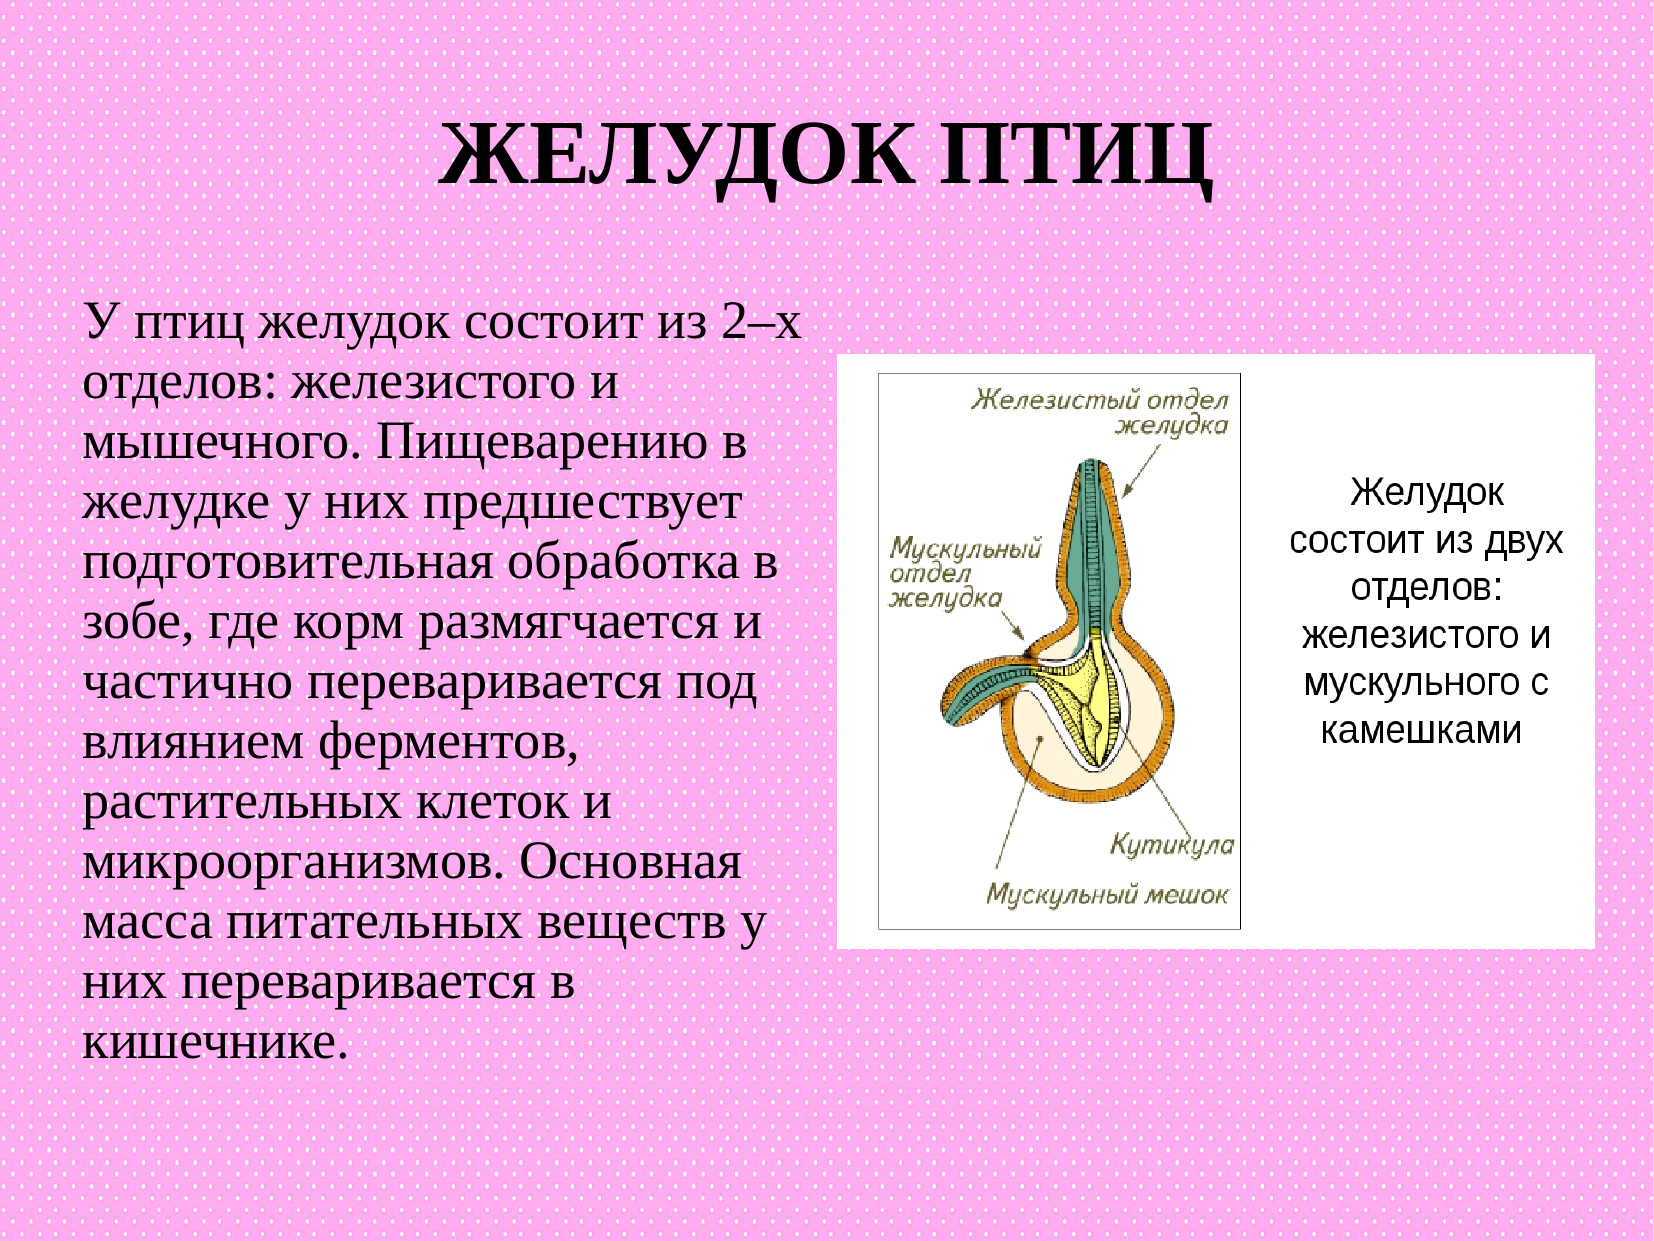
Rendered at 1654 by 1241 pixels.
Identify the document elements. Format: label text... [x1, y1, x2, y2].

picture [0, 0, 1654, 1241]
list У птиц желудок состоит из 2–х отделов: железистого и мышечного. Пищеварению в желудке у них предшествует подготовительная обработка в зобе, где корм размягчается и частично переваривается под влиянием ферментов, растительных клеток и микроорганизмов. Основная масса питательных веществ у них переваривается в кишечнике. [82, 290, 809, 1109]
title ЖЕЛУДОК ПТИЦ [82, 49, 1571, 257]
